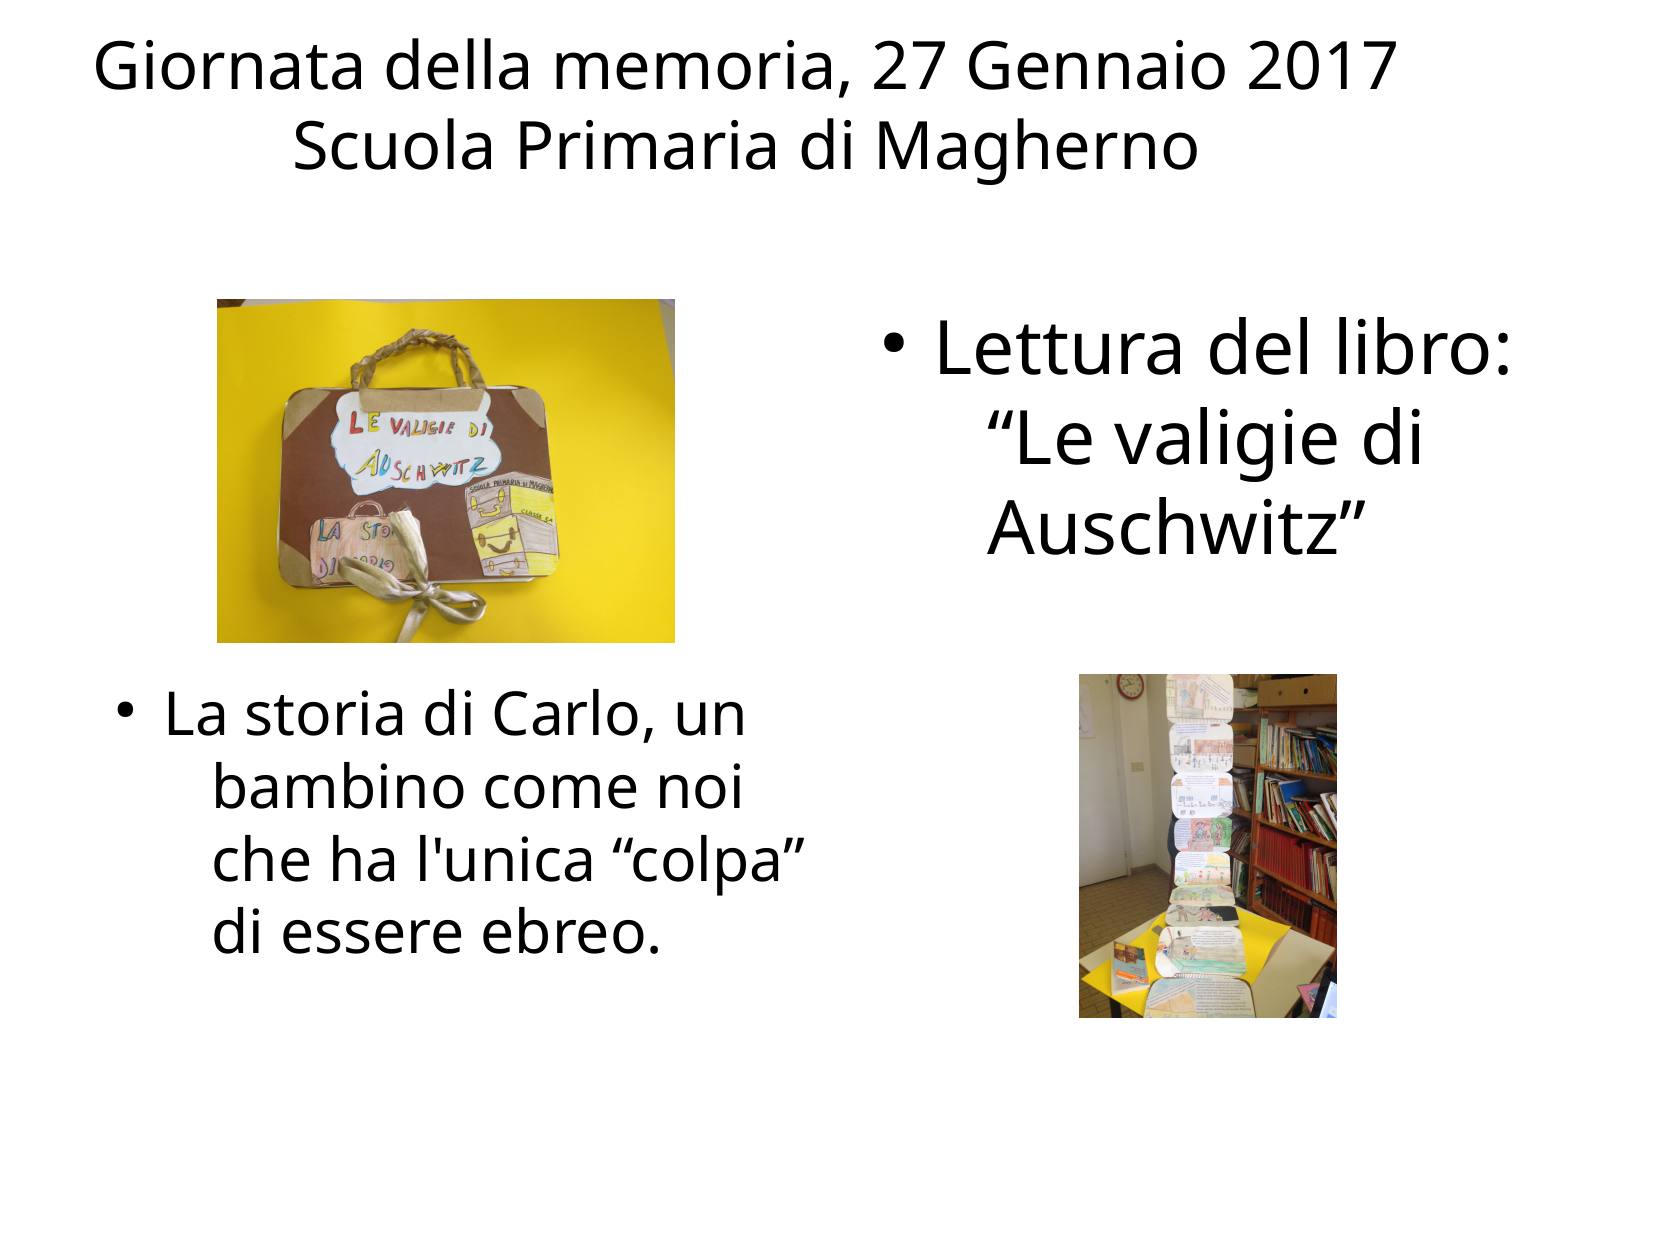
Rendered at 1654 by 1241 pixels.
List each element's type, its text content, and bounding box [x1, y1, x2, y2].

picture [217, 299, 675, 643]
list La storia di Carlo, un bambino come noi che ha l'unica “colpa” di essere ebreo. [82, 674, 809, 1018]
list Lettura del libro: “Le valigie di Auschwitz” [845, 299, 1572, 643]
picture [1079, 674, 1337, 1018]
title Giornata della memoria, 27 Gennaio 2017 Scuola Primaria di Magherno [82, 4, 1412, 272]
